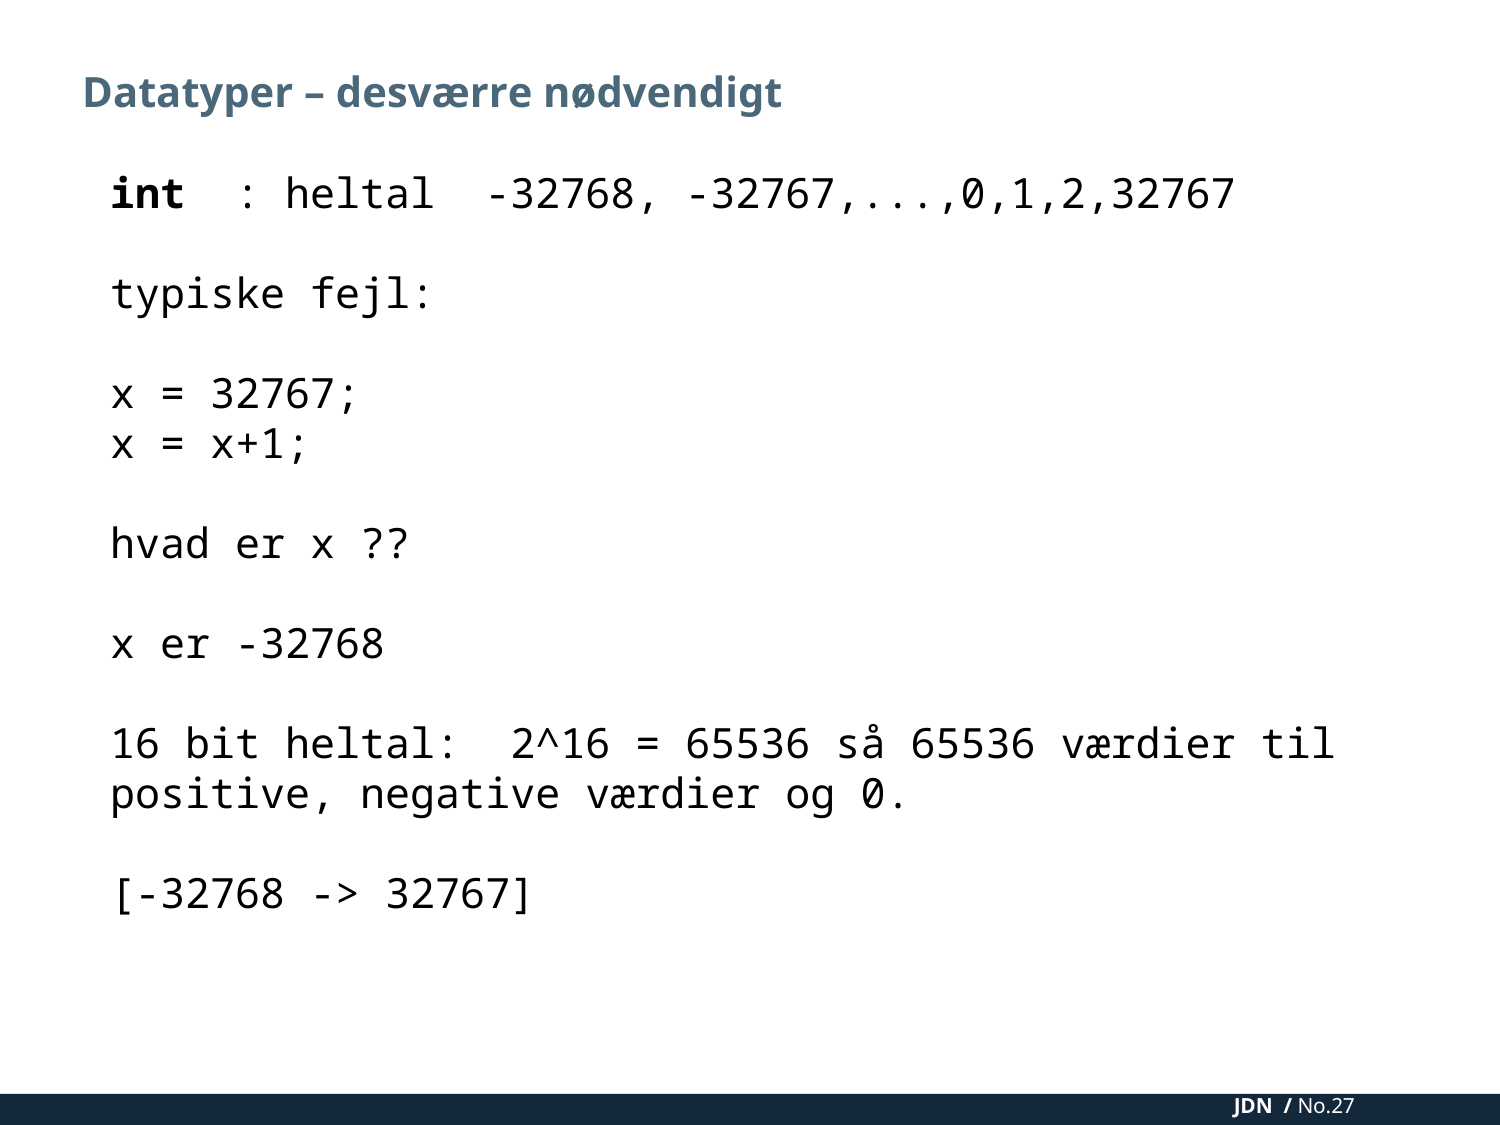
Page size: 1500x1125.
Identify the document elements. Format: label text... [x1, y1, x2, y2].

title Datatyper – desværre nødvendigt [67, 34, 1416, 148]
text_box int : heltal -32768, -32767,...,0,1,2,32767 typiske fejl: x = 32767; x = x+1; hvad er x ?? x er -32768 16 bit heltal: 2^16 = 65536 så 65536 værdier til positive, negative værdier og 0. [-32768 -> 32767] [95, 159, 1456, 975]
